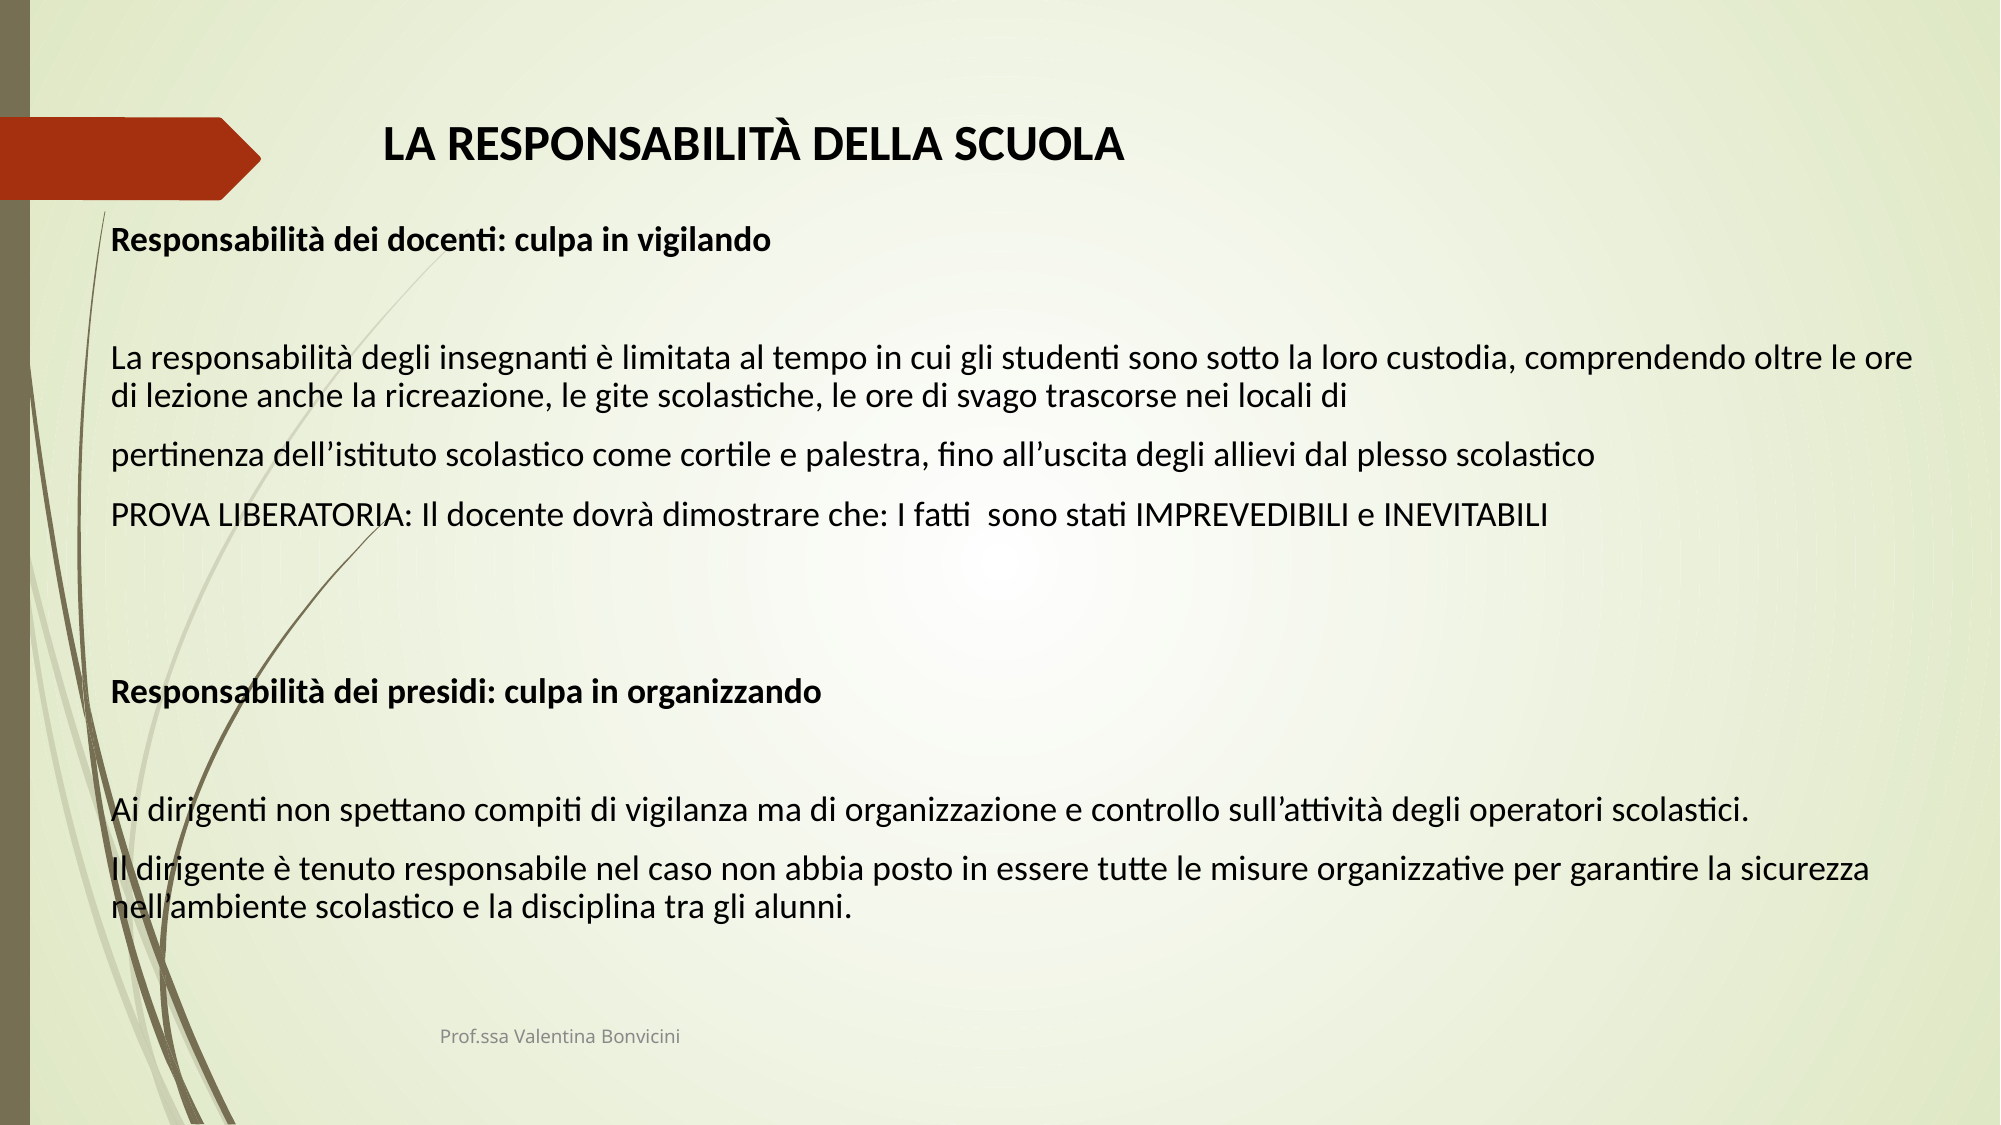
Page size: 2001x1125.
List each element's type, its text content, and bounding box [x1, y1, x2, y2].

list Responsabilità dei docenti: culpa in vigilando La responsabilità degli insegnanti è limitata al tempo in cui gli studenti sono sotto la loro custodia, comprendendo oltre le ore di lezione anche la ricreazione, le gite scolastiche, le ore di svago trascorse nei locali di pertinenza dell’istituto scolastico come cortile e palestra, fino all’uscita degli allievi dal plesso scolastico PROVA LIBERATORIA: Il docente dovrà dimostrare che: I fatti sono stati IMPREVEDIBILI e INEVITABILI Responsabilità dei presidi: culpa in organizzando Ai dirigenti non spettano compiti di vigilanza ma di organizzazione e controllo sull’attività degli operatori scolastici. Il dirigente è tenuto responsabile nel caso non abbia posto in essere tutte le misure organizzative per garantire la sicurezza nell’ambiente scolastico e la disciplina tra gli alunni. [95, 213, 1945, 1105]
text_box Prof.ssa Valentina Bonvicini [424, 1006, 1675, 1067]
title LA RESPONSABILITÀ DELLA SCUOLA [368, 102, 1888, 179]
